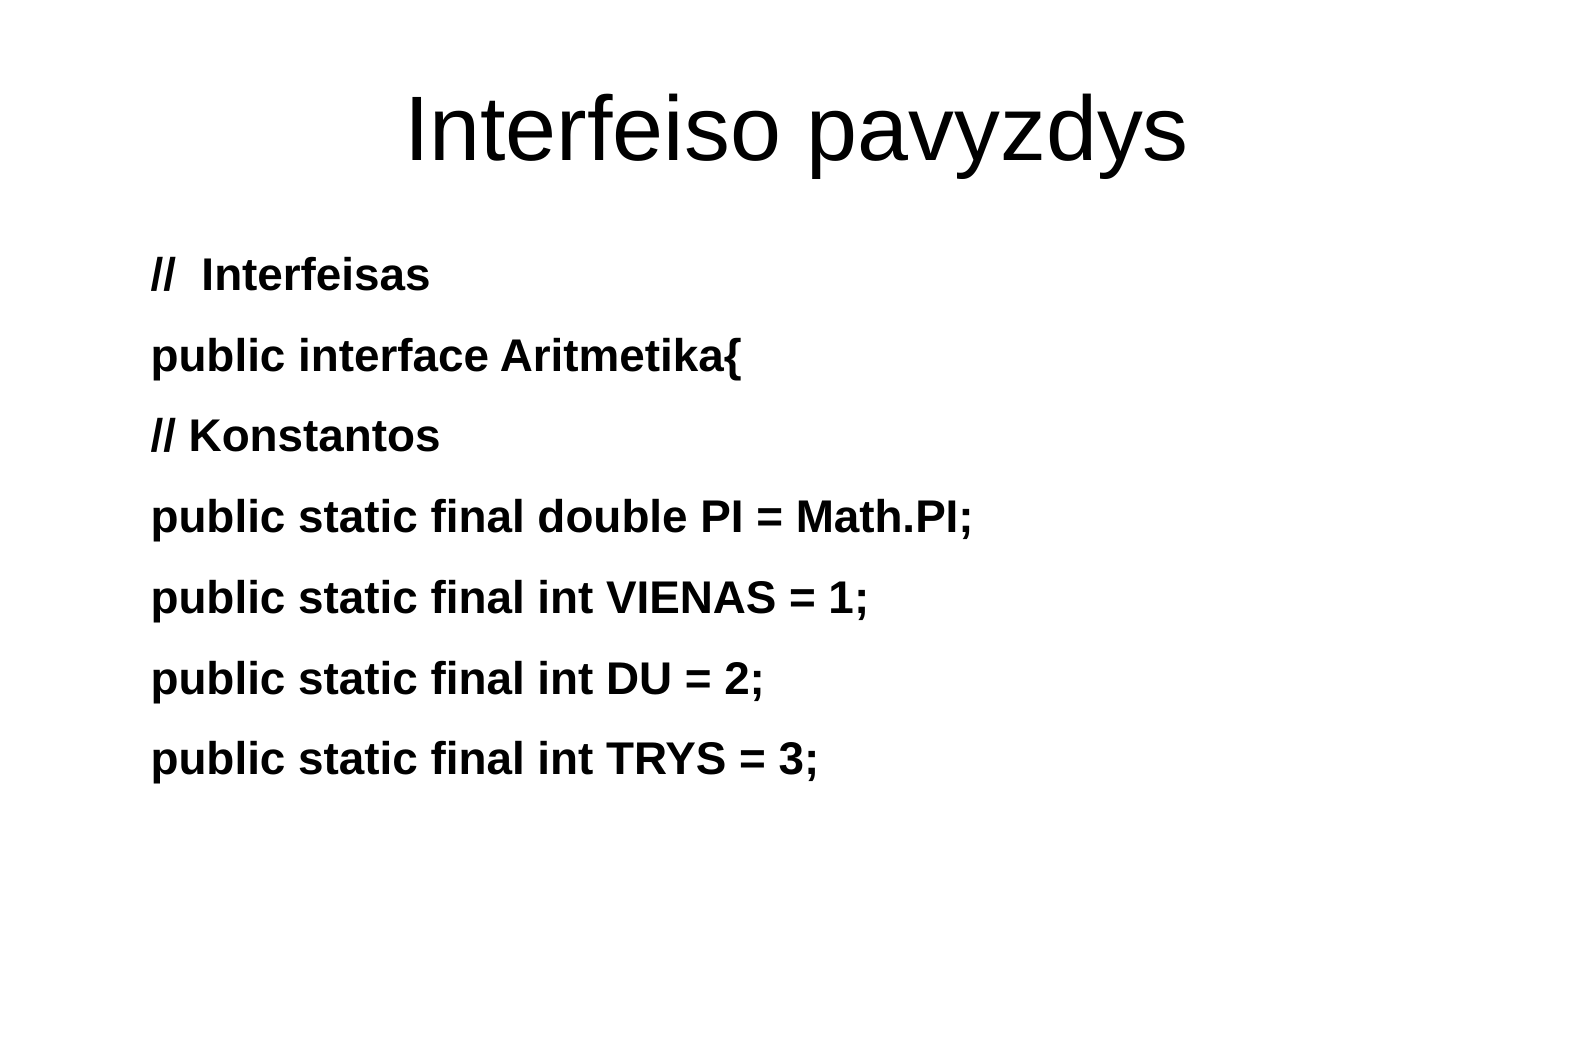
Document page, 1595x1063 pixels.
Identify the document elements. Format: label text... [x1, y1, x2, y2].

title Interfeiso pavyzdys [79, 47, 1515, 211]
list // Interfeisas public interface Aritmetika{ // Konstantos public static final double PI = Math.PI; public static final int VIENAS = 1; public static final int DU = 2; public static final int TRYS = 3; [79, 248, 1515, 936]
